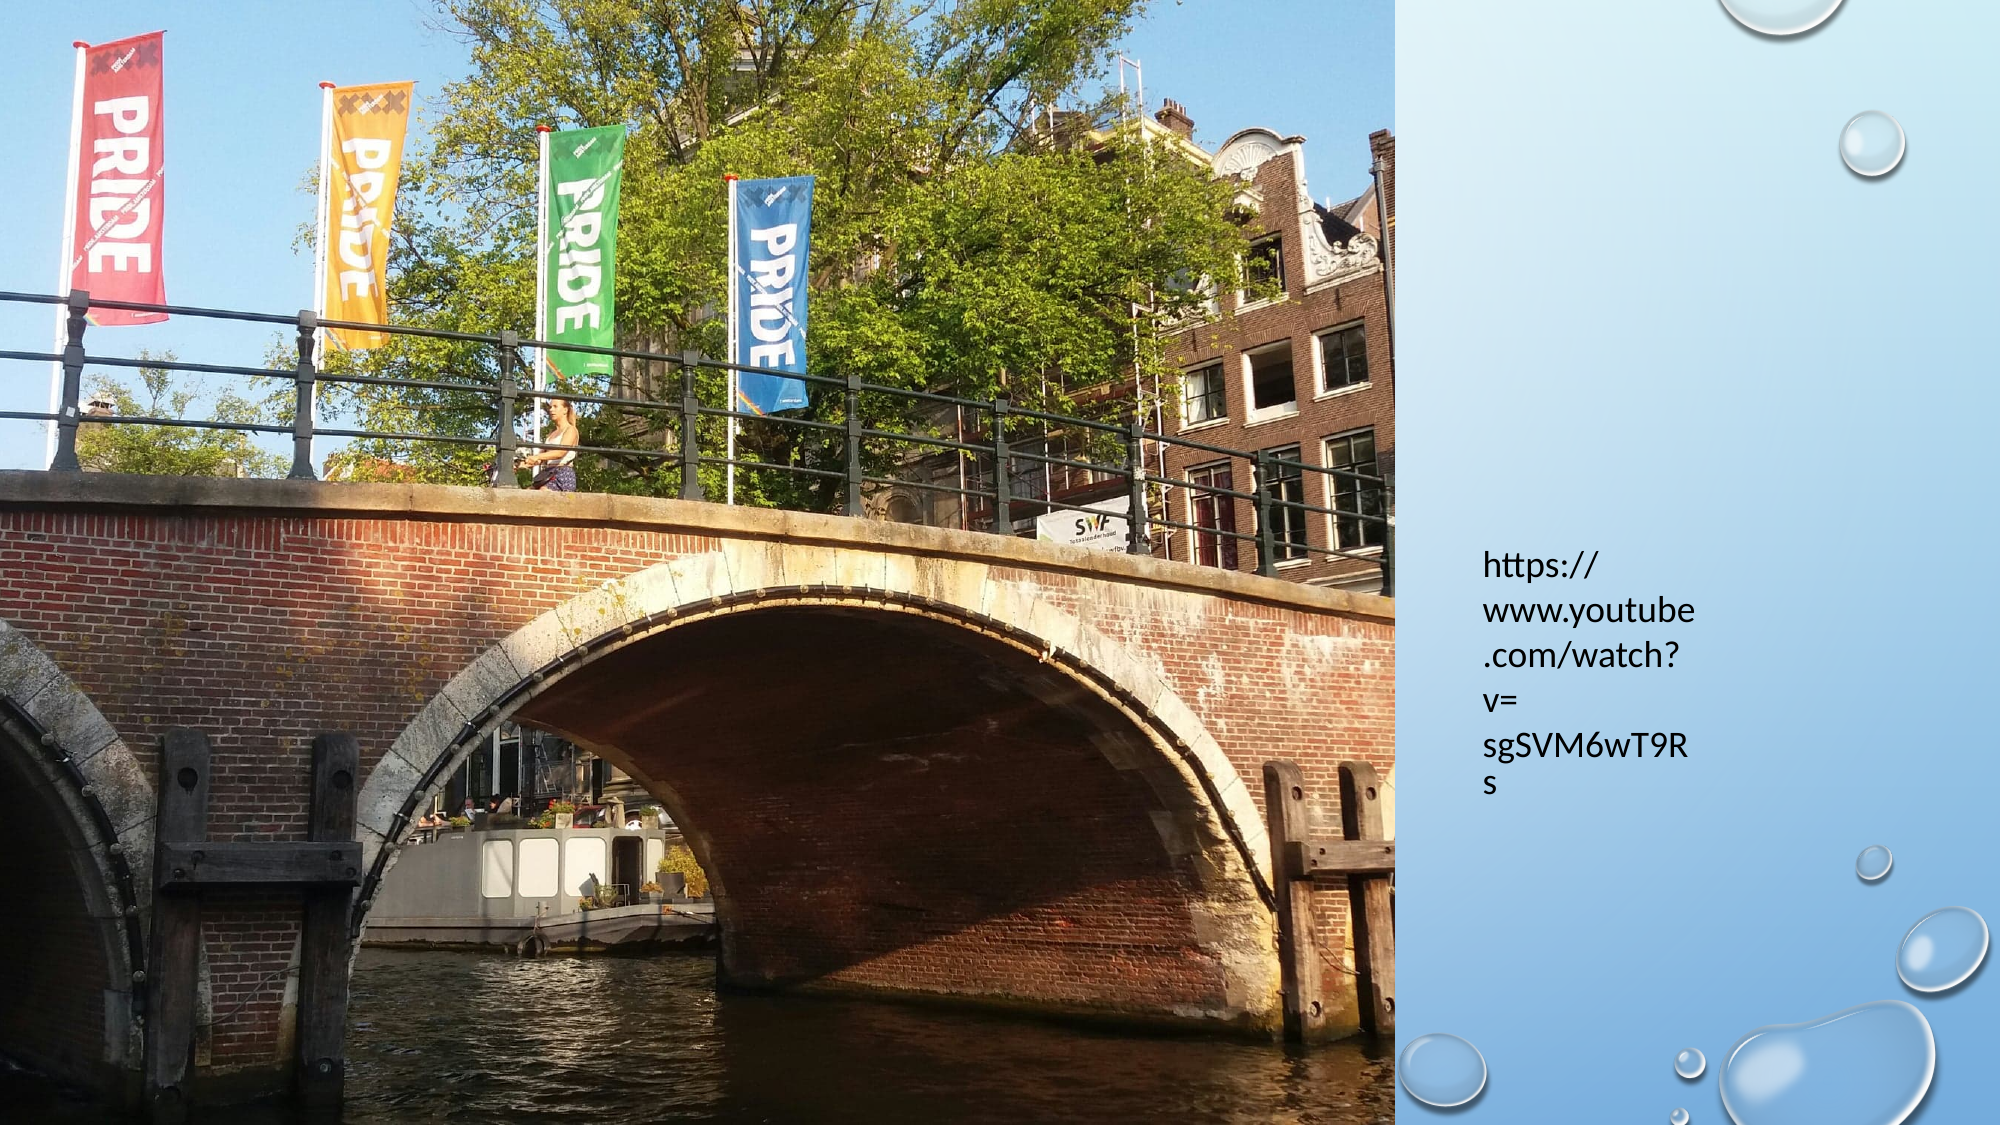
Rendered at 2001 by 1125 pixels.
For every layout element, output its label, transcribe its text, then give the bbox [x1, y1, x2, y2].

text_box https://www.youtube.com/watch?v=sgSVM6wT9Rs [1468, 532, 1718, 772]
picture [0, 0, 1395, 1125]
